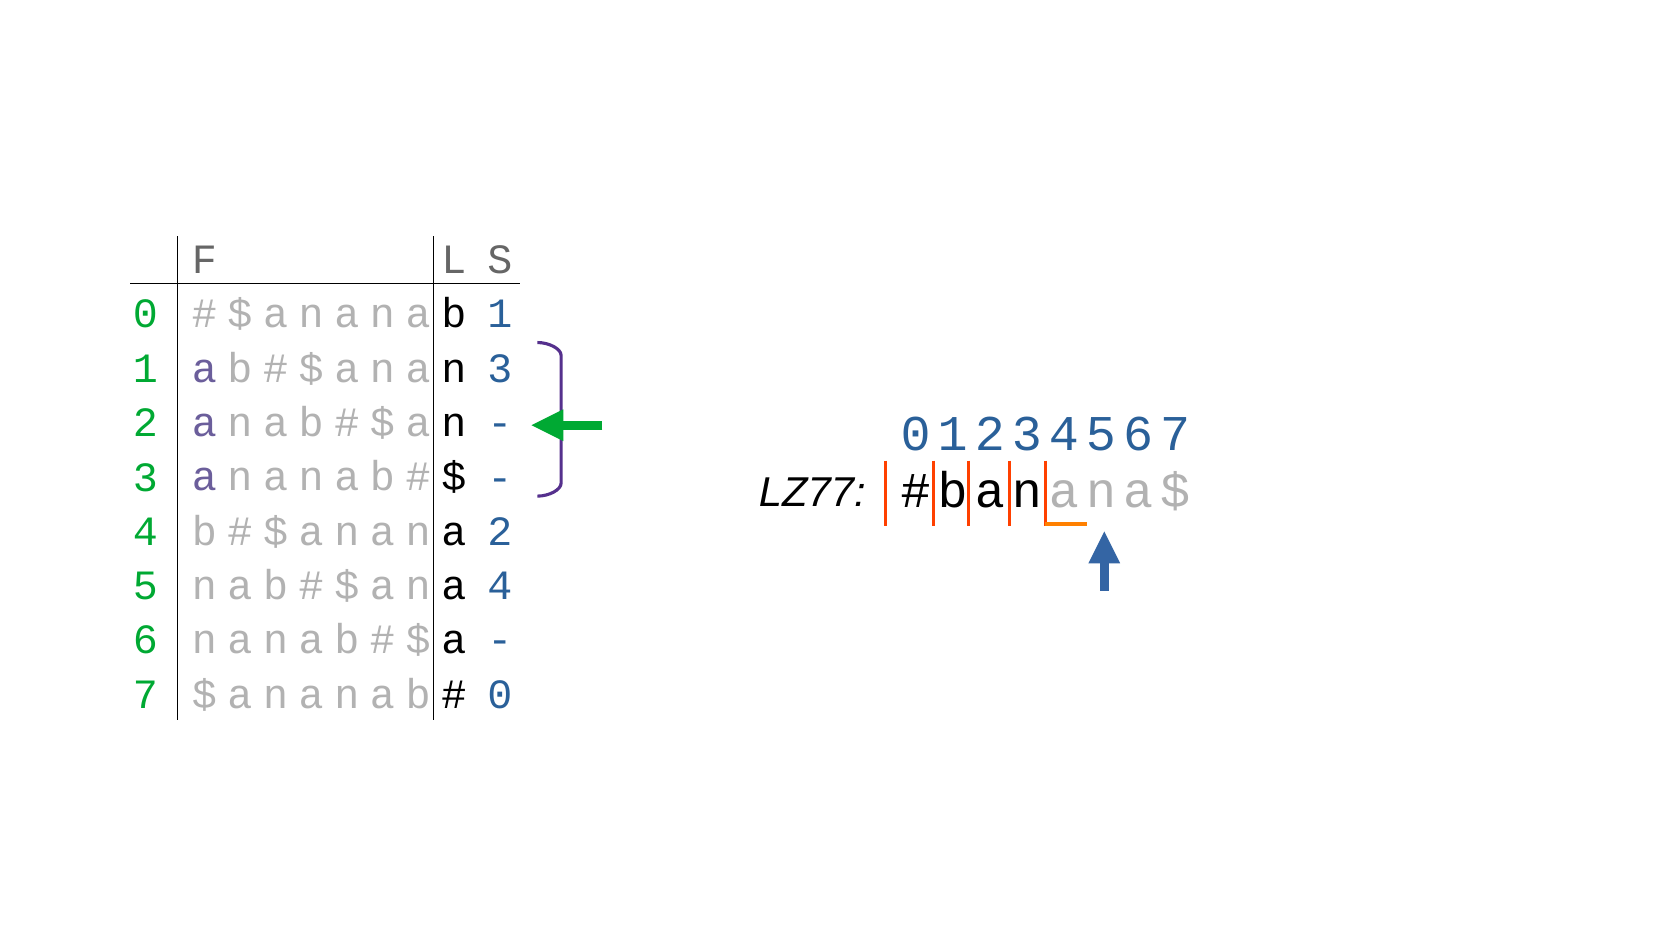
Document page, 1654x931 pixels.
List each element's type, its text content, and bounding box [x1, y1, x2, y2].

text_box F L #$ananab ab#$anan anab#$an ananab#$ b#$anana nab#$ana nanab#$a $ananab# [177, 224, 538, 783]
text_box F L #$ananab ab#$anan anab#$an ananab#$ b#$anana nab#$ana nanab#$a $ananab# [178, 224, 472, 283]
text_box S 1 3 - - 2 4 - 0 [472, 224, 520, 745]
text_box 01234567 #banana$ [885, 401, 1206, 530]
text_box LZ77: [744, 453, 885, 524]
text_box 0 1 2 3 4 5 6 7 [118, 224, 178, 733]
